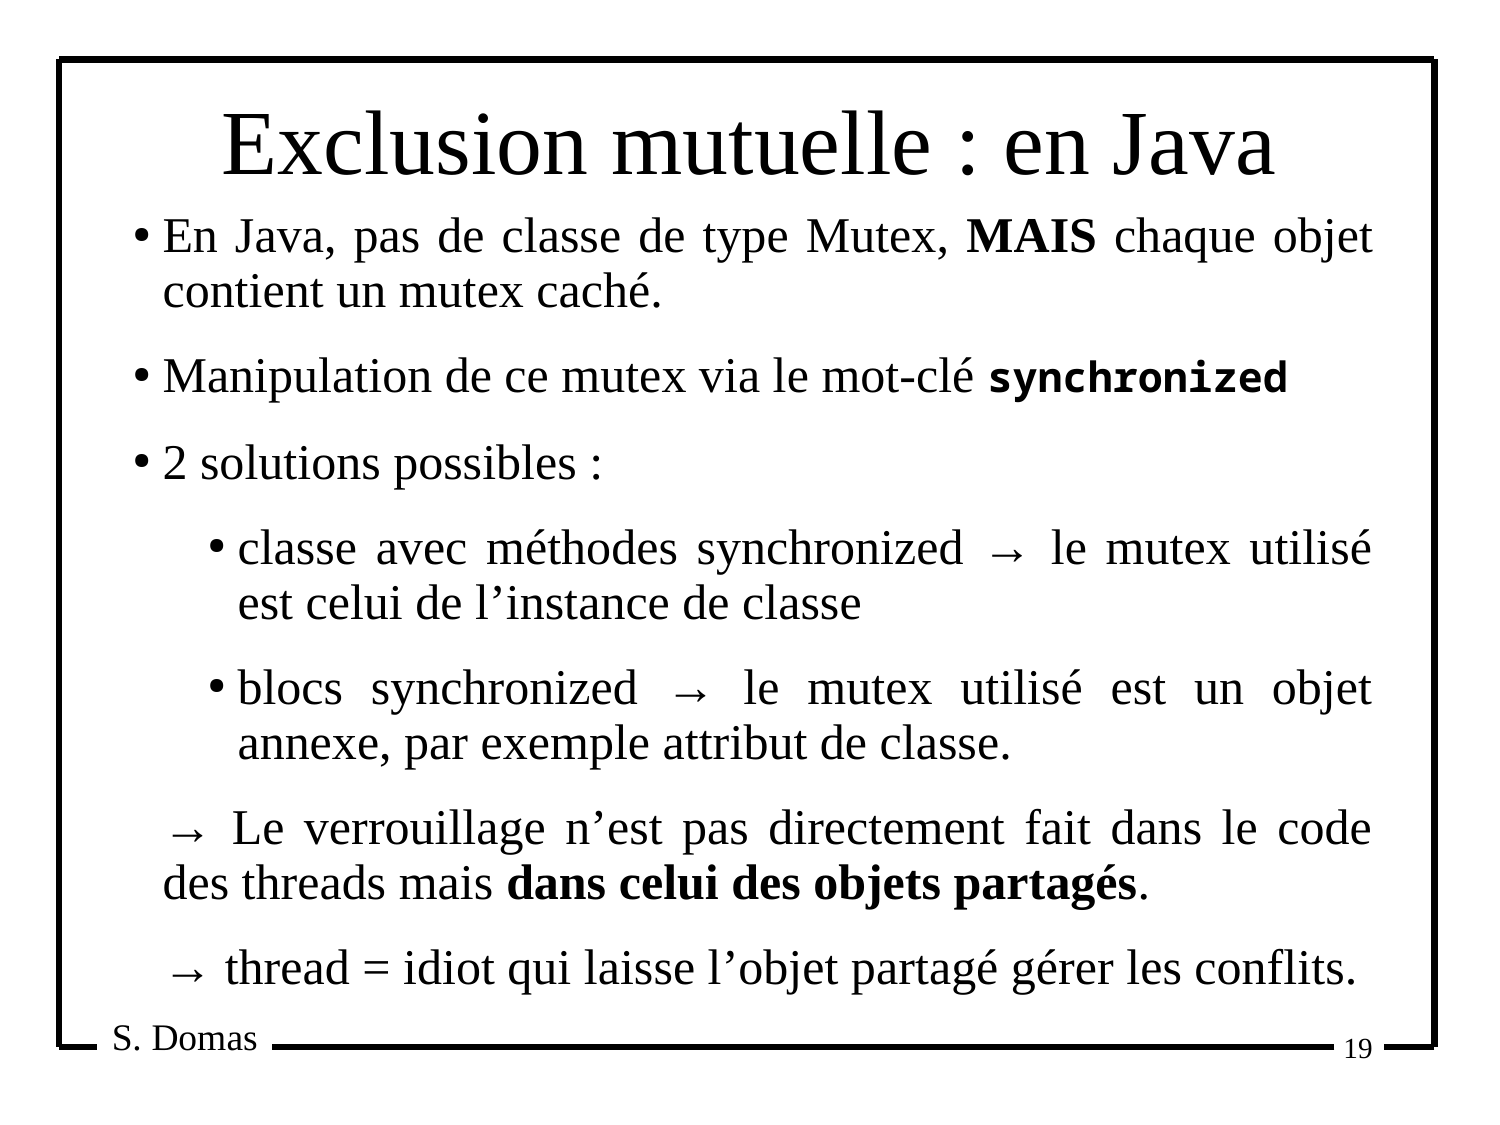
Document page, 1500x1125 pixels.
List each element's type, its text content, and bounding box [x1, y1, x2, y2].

title Exclusion mutuelle : en Java [112, 49, 1388, 238]
text_box En Java, pas de classe de type Mutex, MAIS chaque objet contient un mutex caché. Manipulation de ce mutex via le mot-clé synchronized 2 solutions possibles : classe avec méthodes synchronized → le mutex utilisé est celui de l’instance de classe blocs synchronized → le mutex utilisé est un objet annexe, par exemple attribut de classe. → Le verrouillage n’est pas directement fait dans le code des threads mais dans celui des objets partagés. → thread = idiot qui laisse l’objet partagé gérer les conflits. [118, 238, 1388, 1093]
text_box S. Domas [97, 1009, 273, 1067]
